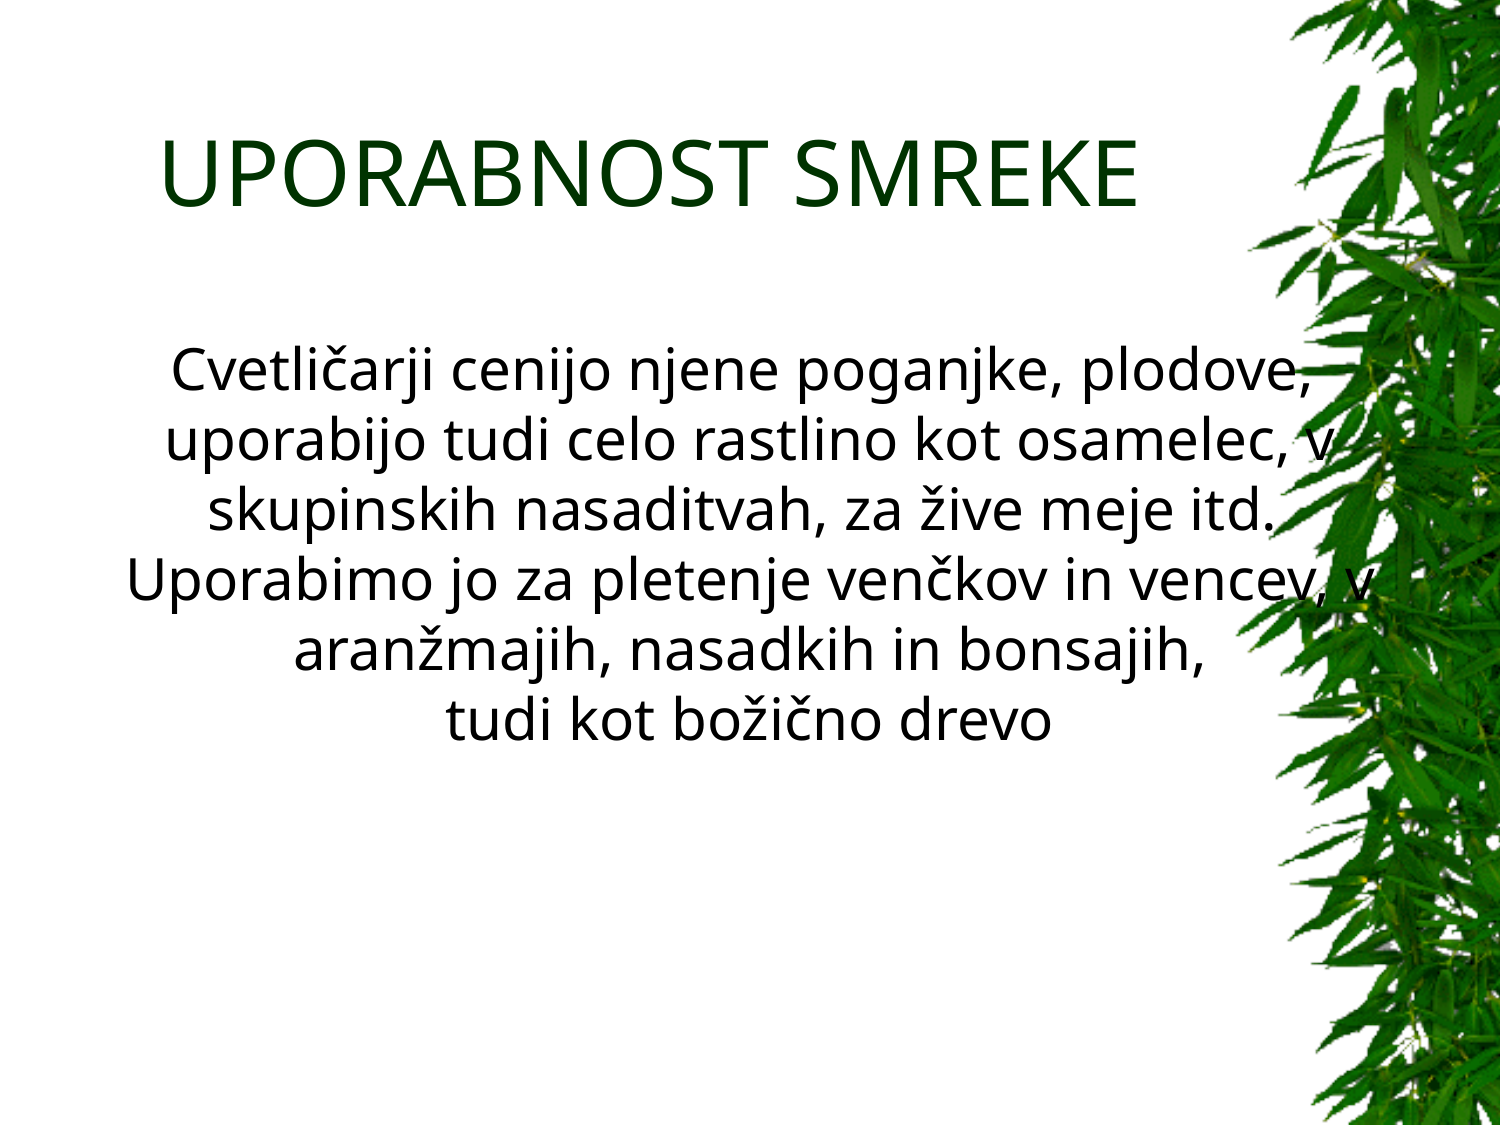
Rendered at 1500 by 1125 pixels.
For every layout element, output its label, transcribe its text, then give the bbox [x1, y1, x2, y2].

picture [1206, 0, 1500, 1125]
text_box Cvetličarji cenijo njene poganjke, plodove, uporabijo tudi celo rastlino kot osamelec, v skupinskih nasaditvah, za žive meje itd. Uporabimo jo za pletenje venčkov in vencev, v aranžmajih, nasadkih in bonsajih, tudi kot božično drevo [50, 324, 1450, 830]
title UPORABNOST SMREKE [37, 107, 1263, 233]
